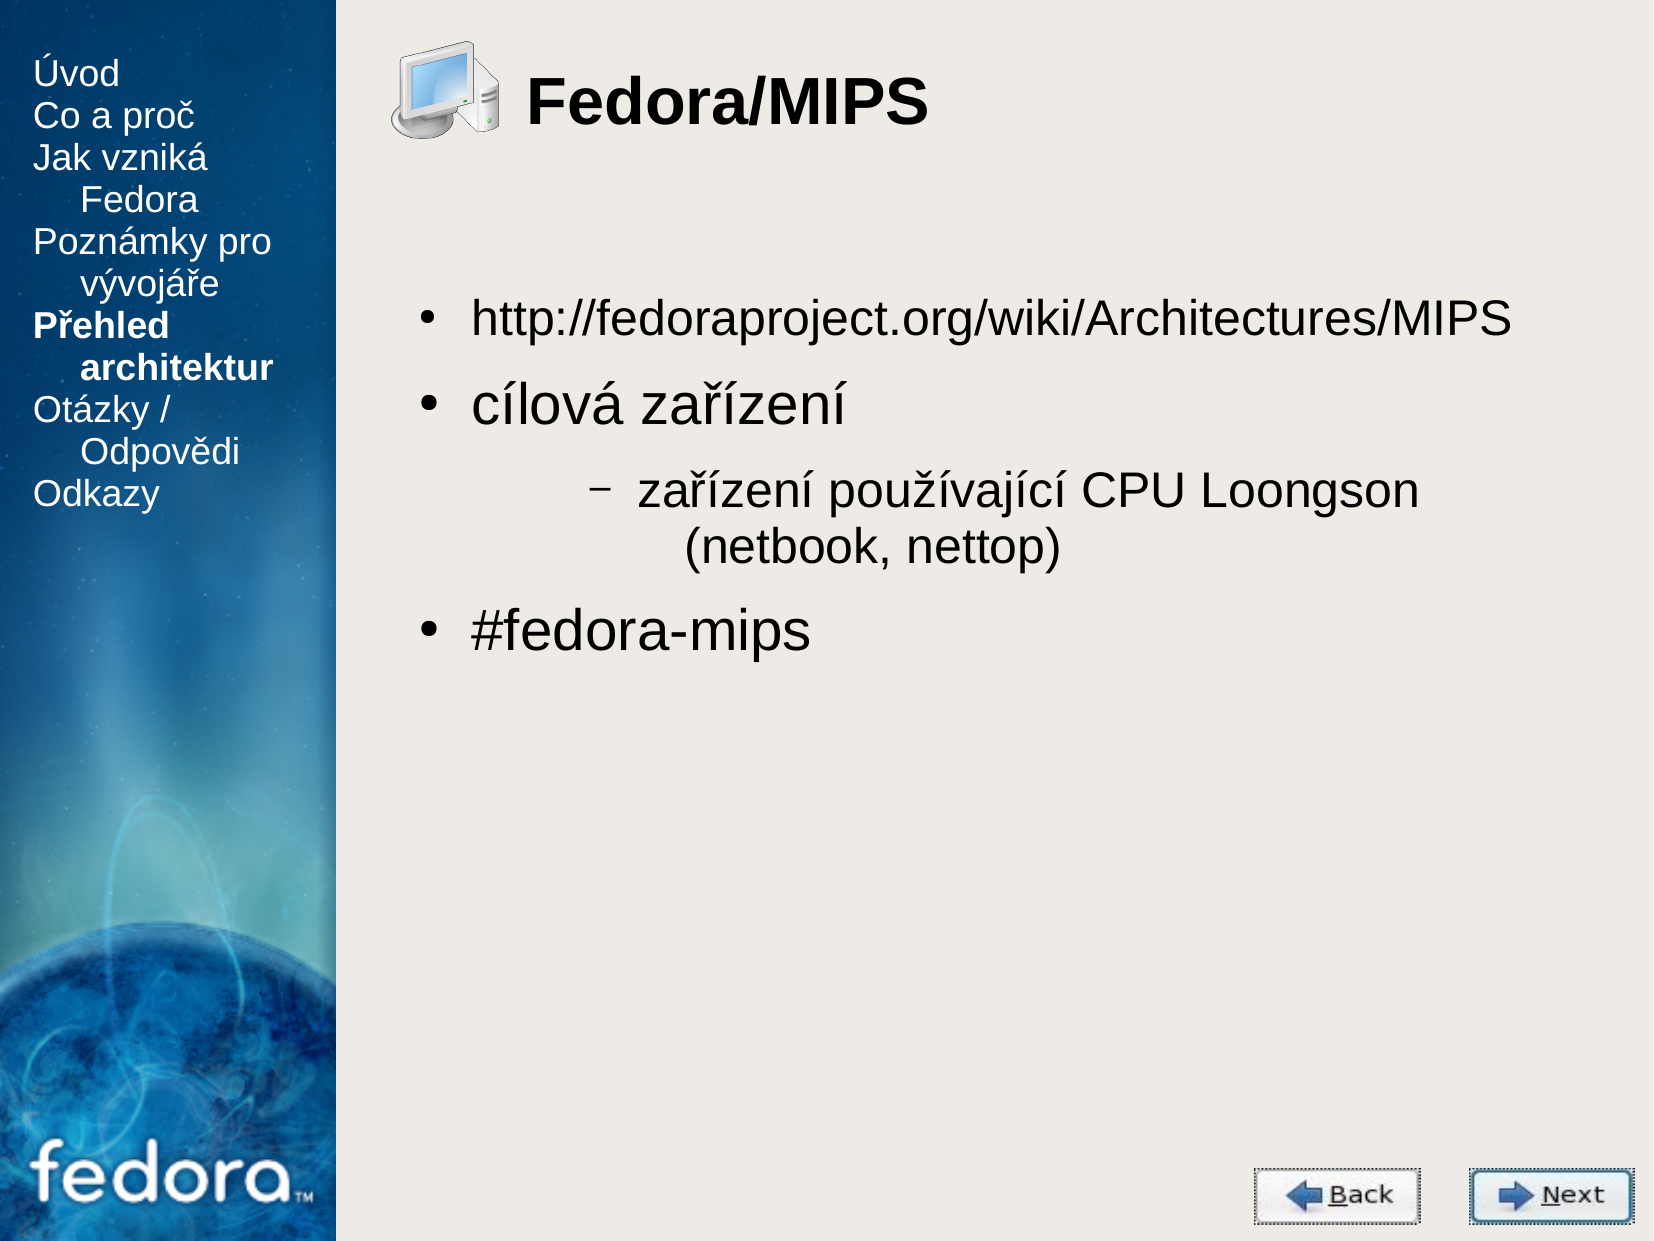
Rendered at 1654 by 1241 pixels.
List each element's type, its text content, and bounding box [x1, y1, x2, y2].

list http://fedoraproject.org/wiki/Architectures/MIPS cílová zařízení zařízení používající CPU Loongson (netbook, nettop) #fedora-mips [400, 290, 1617, 1094]
picture [0, 0, 1654, 1241]
text_box Úvod Co a proč Jak vzniká Fedora Poznámky pro vývojáře Přehled architektur Otázky / Odpovědi Odkazy [18, 45, 327, 523]
text_box Fedora/MIPS [511, 56, 1316, 147]
